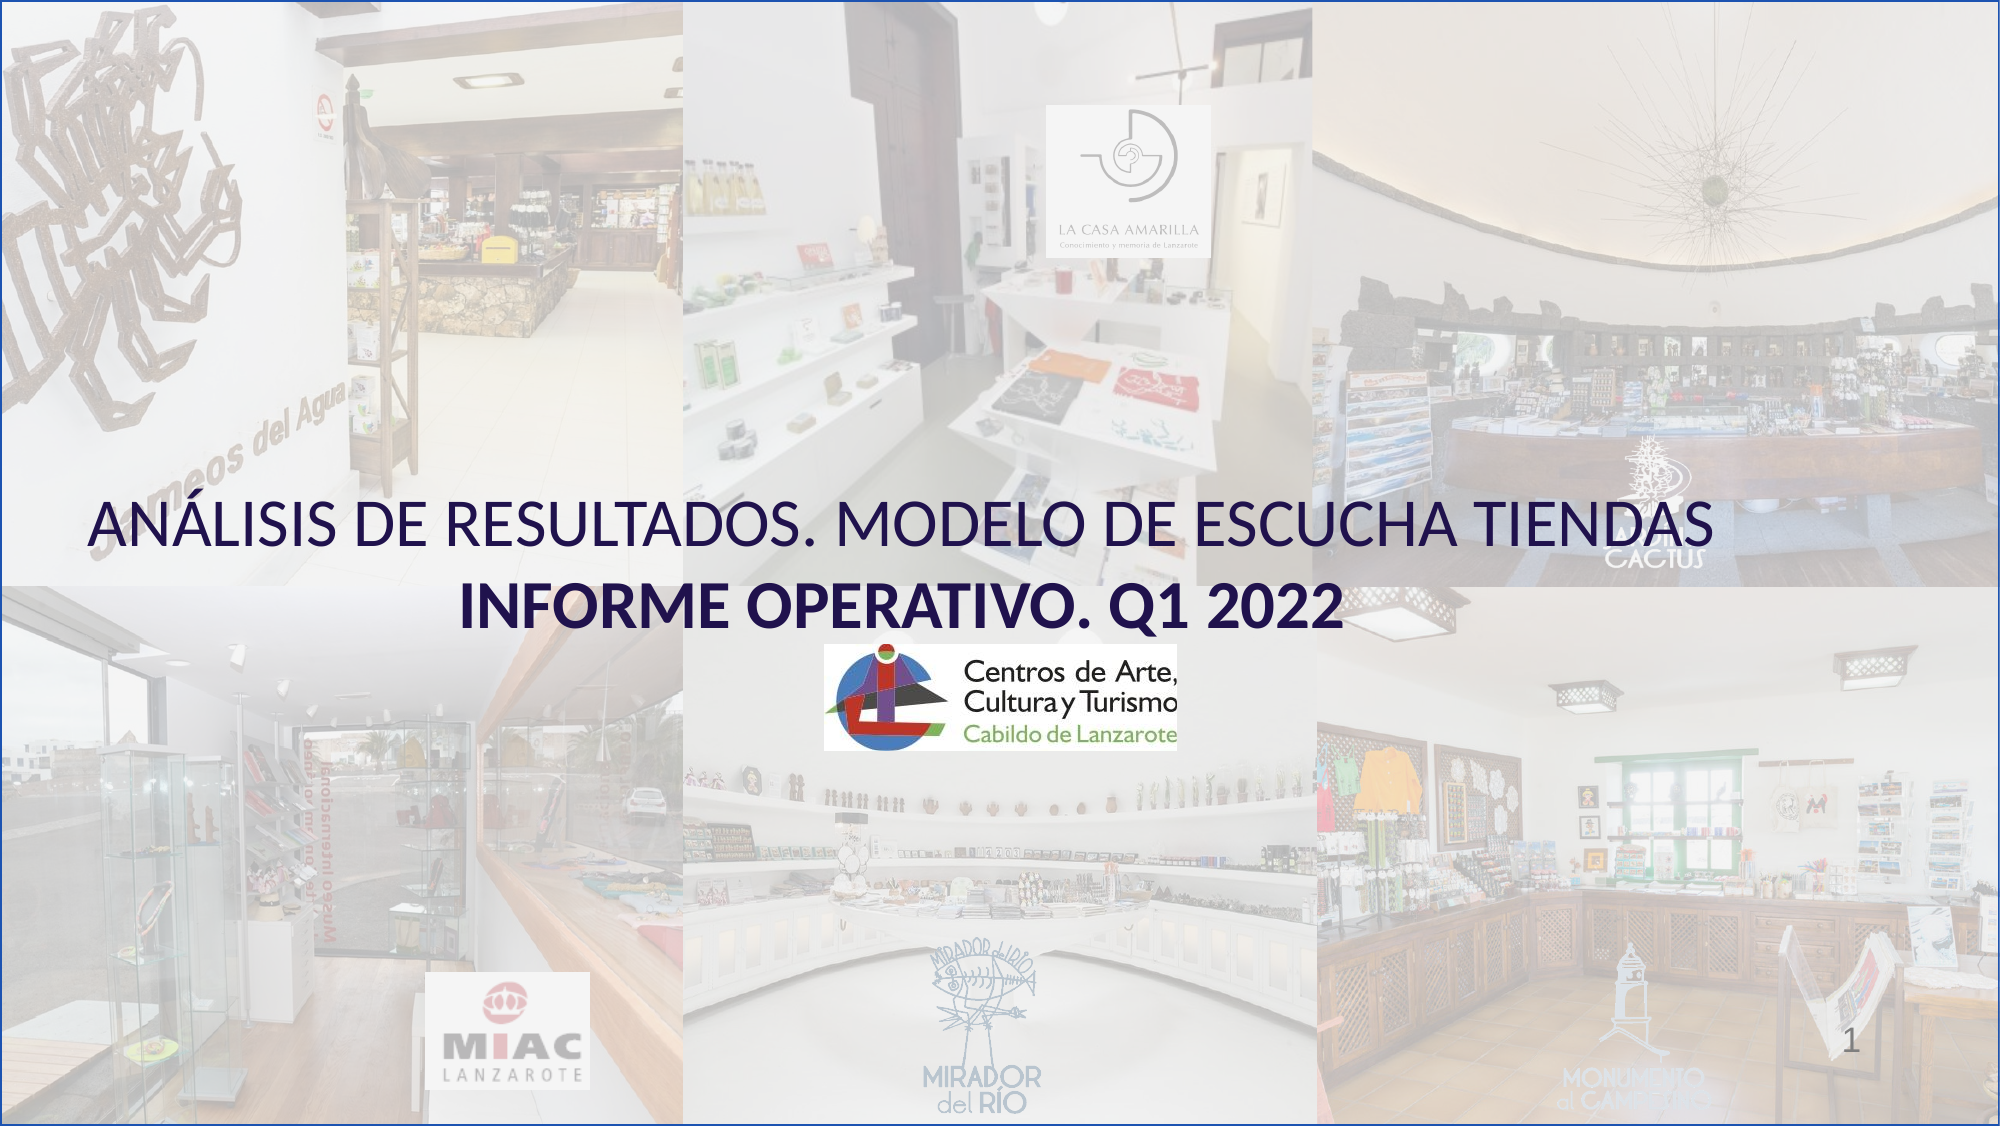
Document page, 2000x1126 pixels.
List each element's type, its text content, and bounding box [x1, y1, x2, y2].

text_box [0, 0, 2000, 1126]
slide_number <number> [1412, 1008, 1880, 1069]
picture [824, 644, 1177, 751]
text_box Análisis de Resultados. Modelo de Escucha Tiendas Informe Operativo. Q1 2022 [0, 468, 1847, 737]
